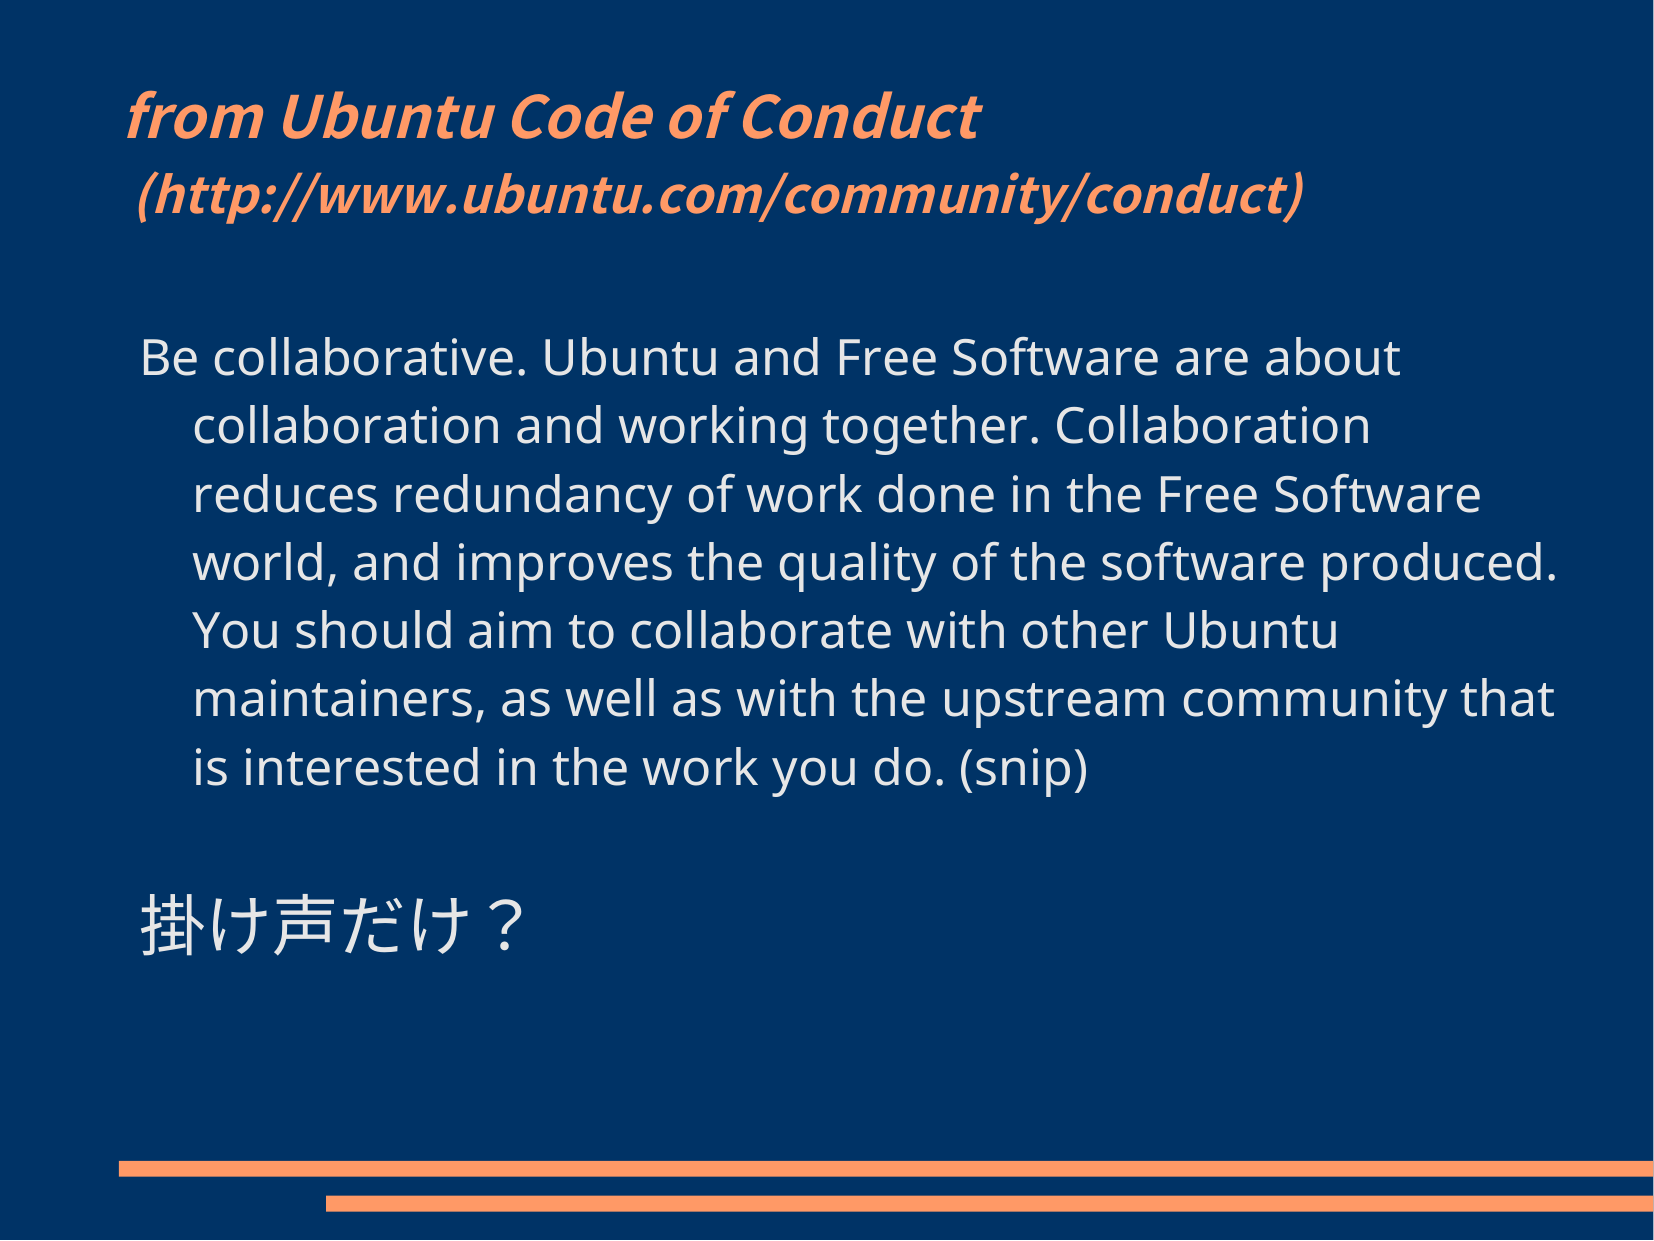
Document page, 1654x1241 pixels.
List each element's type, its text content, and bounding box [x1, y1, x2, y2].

list Be collaborative. Ubuntu and Free Software are about collaboration and working together. Collaboration reduces redundancy of work done in the Free Software world, and improves the quality of the software produced. You should aim to collaborate with other Ubuntu maintainers, as well as with the upstream community that is interested in the work you do. (snip) 掛け声だけ？ [121, 322, 1561, 1132]
title from Ubuntu Code of Conduct (http://www.ubuntu.com/community/conduct) [121, 46, 1534, 254]
